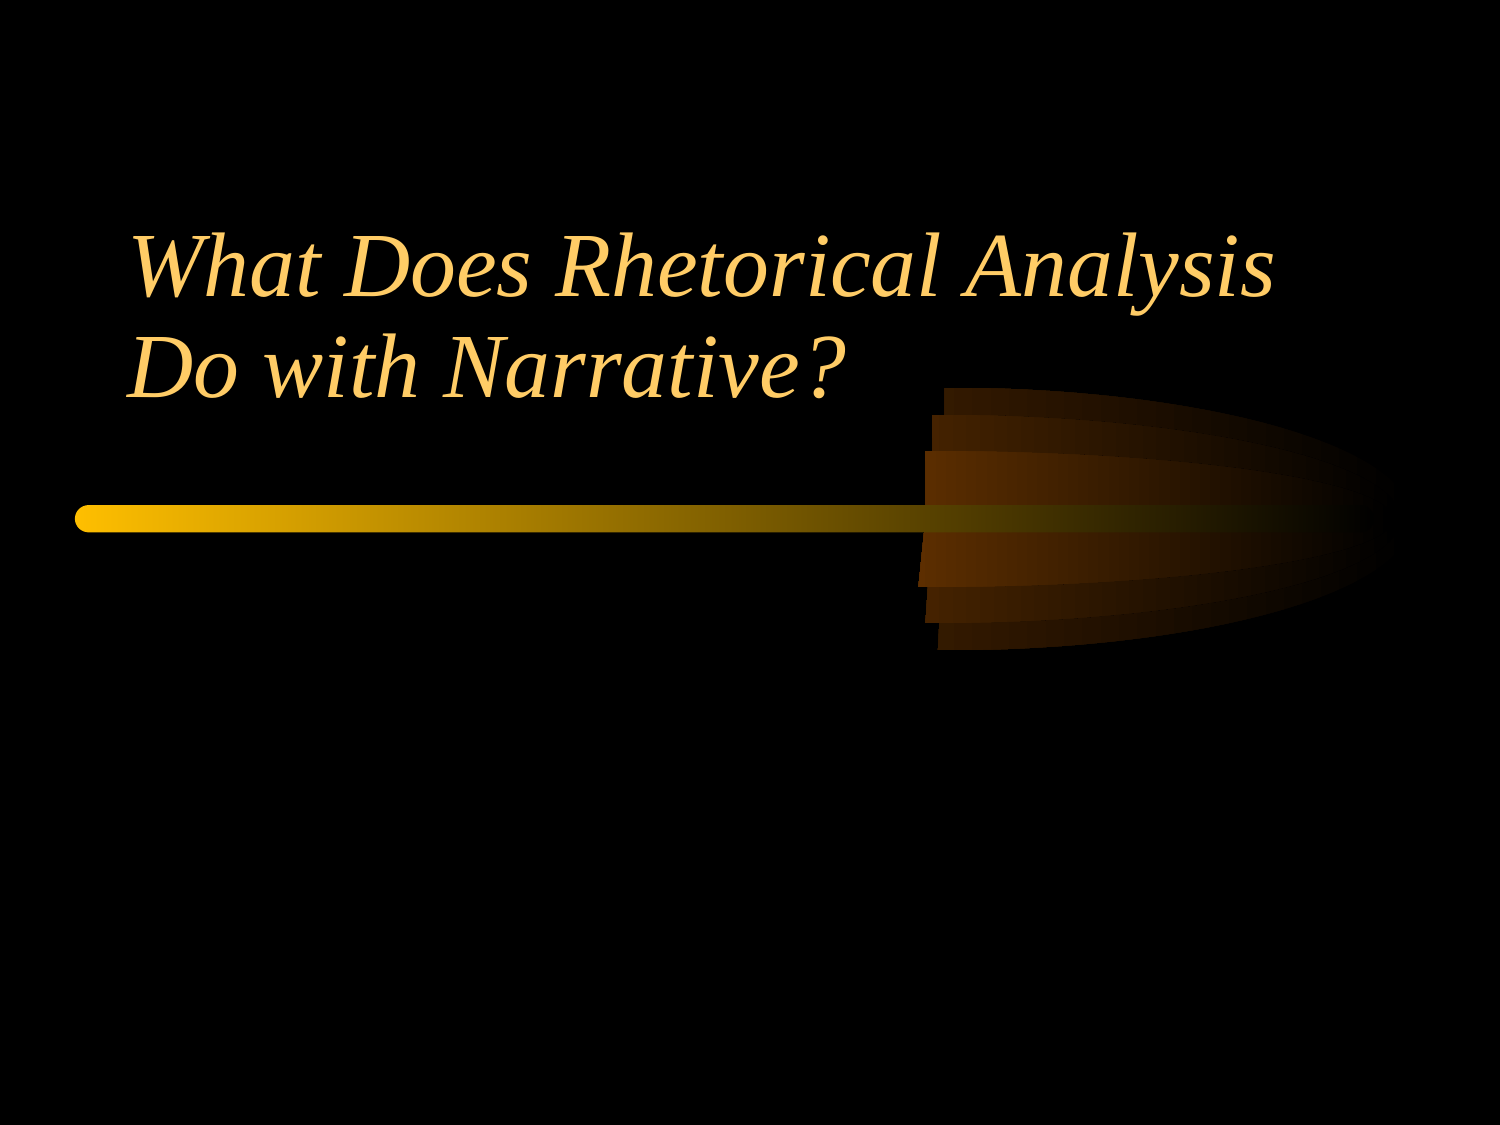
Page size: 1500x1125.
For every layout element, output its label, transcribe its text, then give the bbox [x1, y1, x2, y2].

title What Does Rhetorical Analysis Do with Narrative? [112, 189, 1388, 425]
